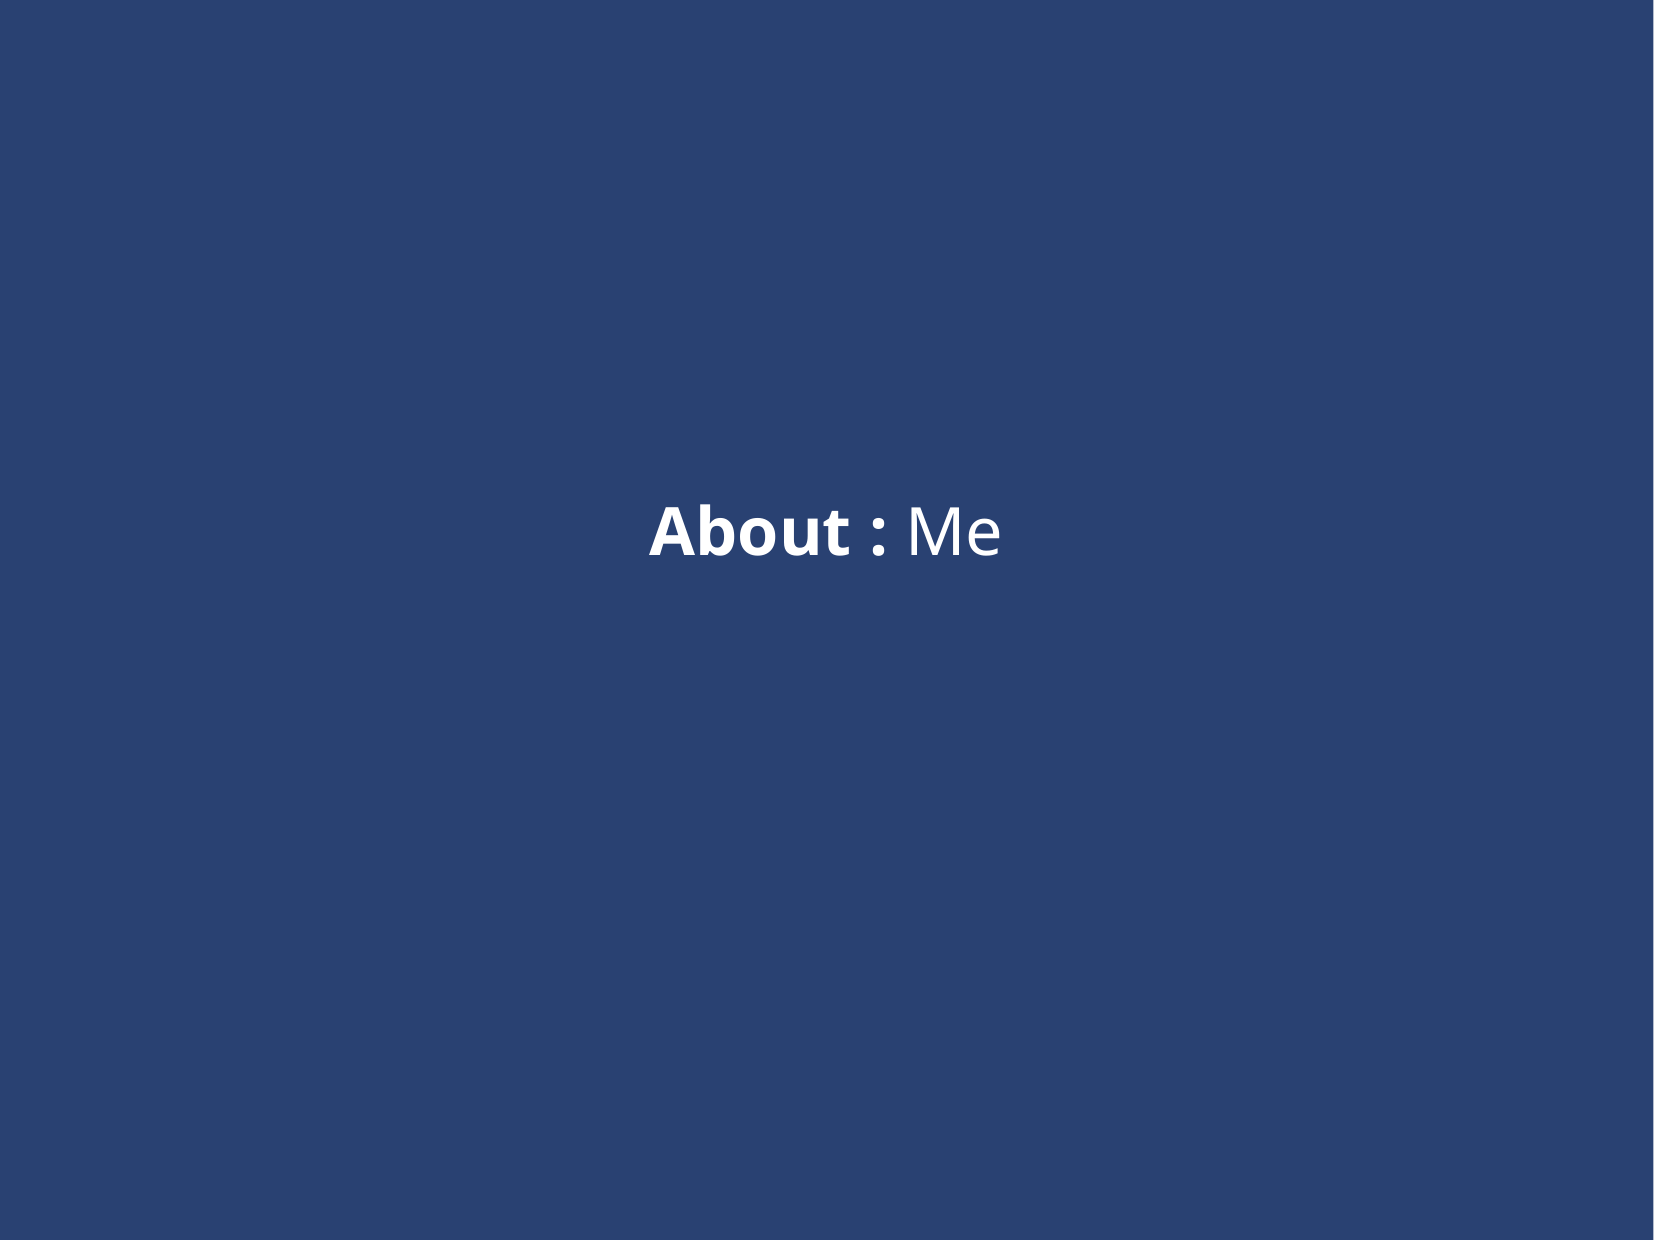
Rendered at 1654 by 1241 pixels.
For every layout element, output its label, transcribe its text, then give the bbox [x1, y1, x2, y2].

subtitle About : Me [82, 49, 1571, 1109]
